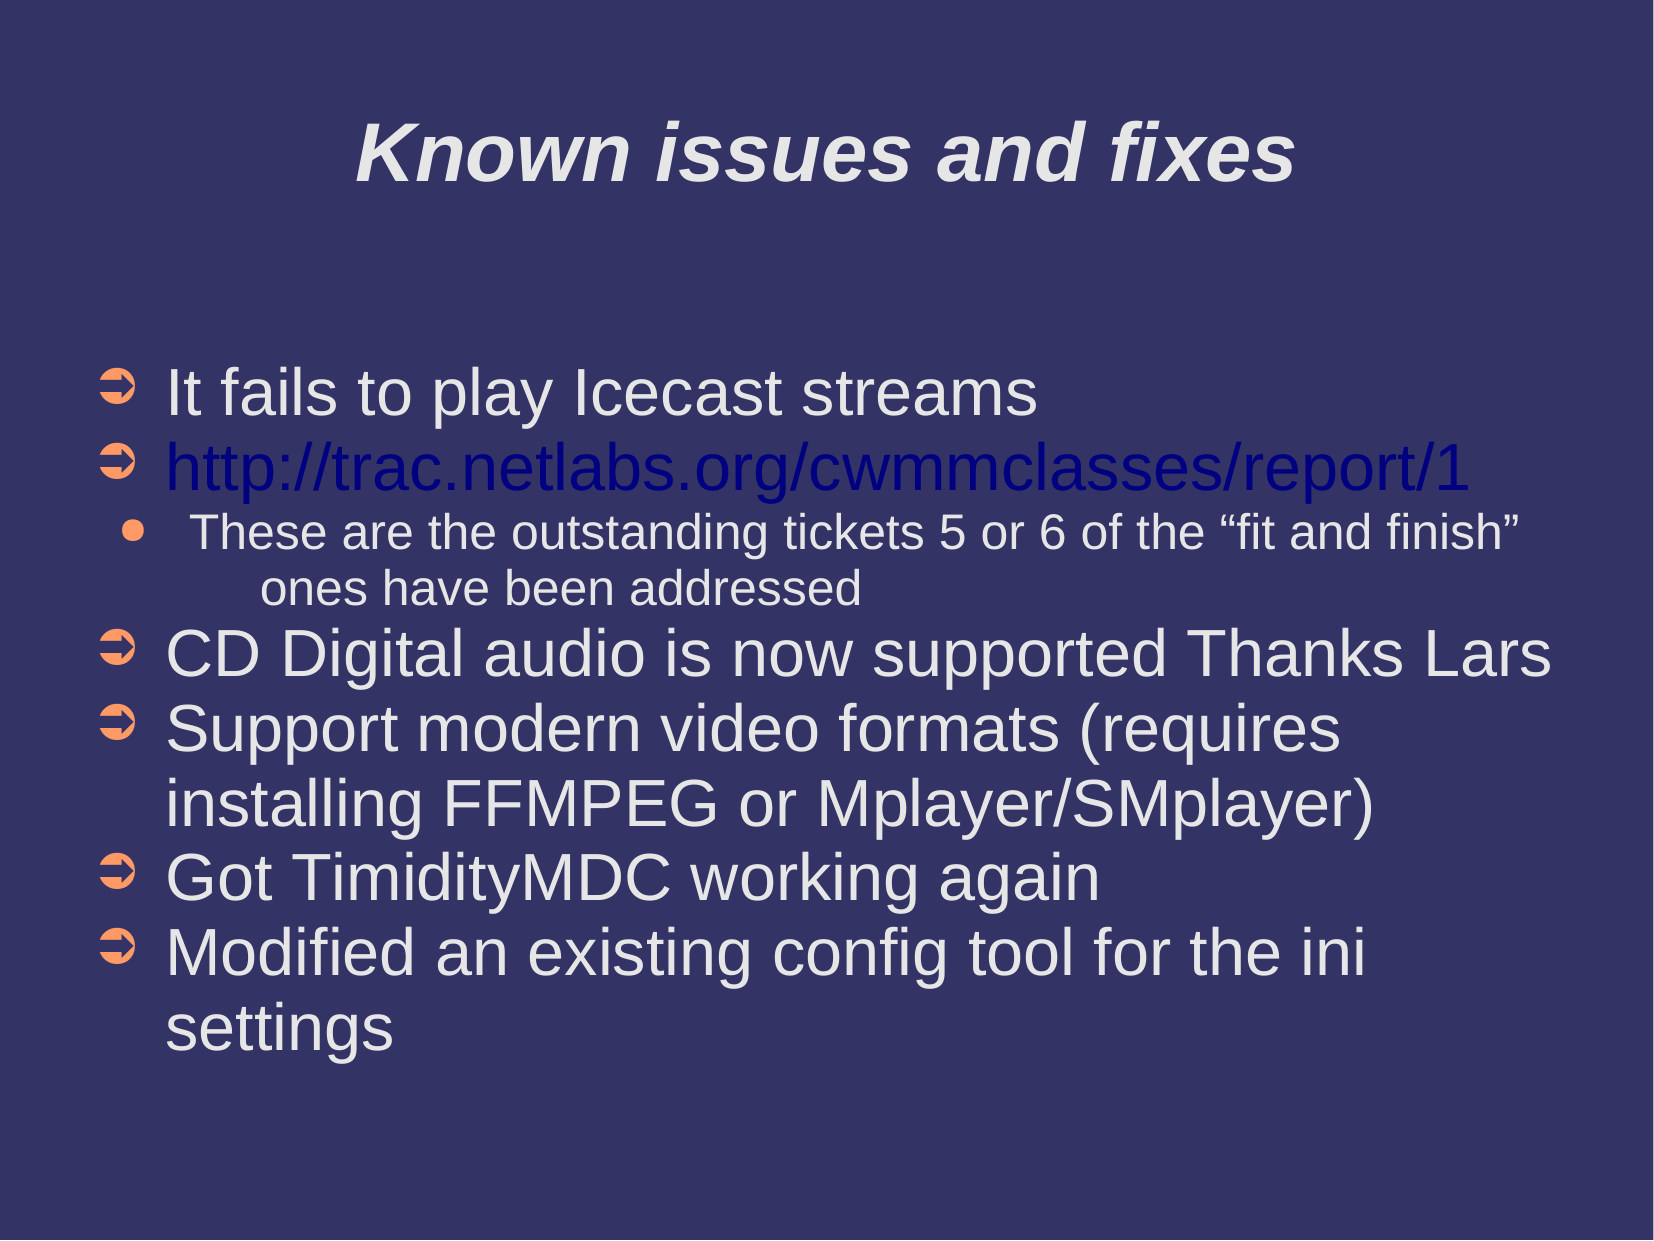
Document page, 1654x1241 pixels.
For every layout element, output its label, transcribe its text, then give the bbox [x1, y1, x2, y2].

title Known issues and fixes [82, 49, 1571, 257]
list It fails to play Icecast streams http://trac.netlabs.org/cwmmclasses/report/1 These are the outstanding tickets 5 or 6 of the “fit and finish” ones have been addressed CD Digital audio is now supported Thanks Lars Support modern video formats (requires installing FFMPEG or Mplayer/SMplayer) Got TimidityMDC working again Modified an existing config tool for the ini settings [82, 355, 1571, 1058]
